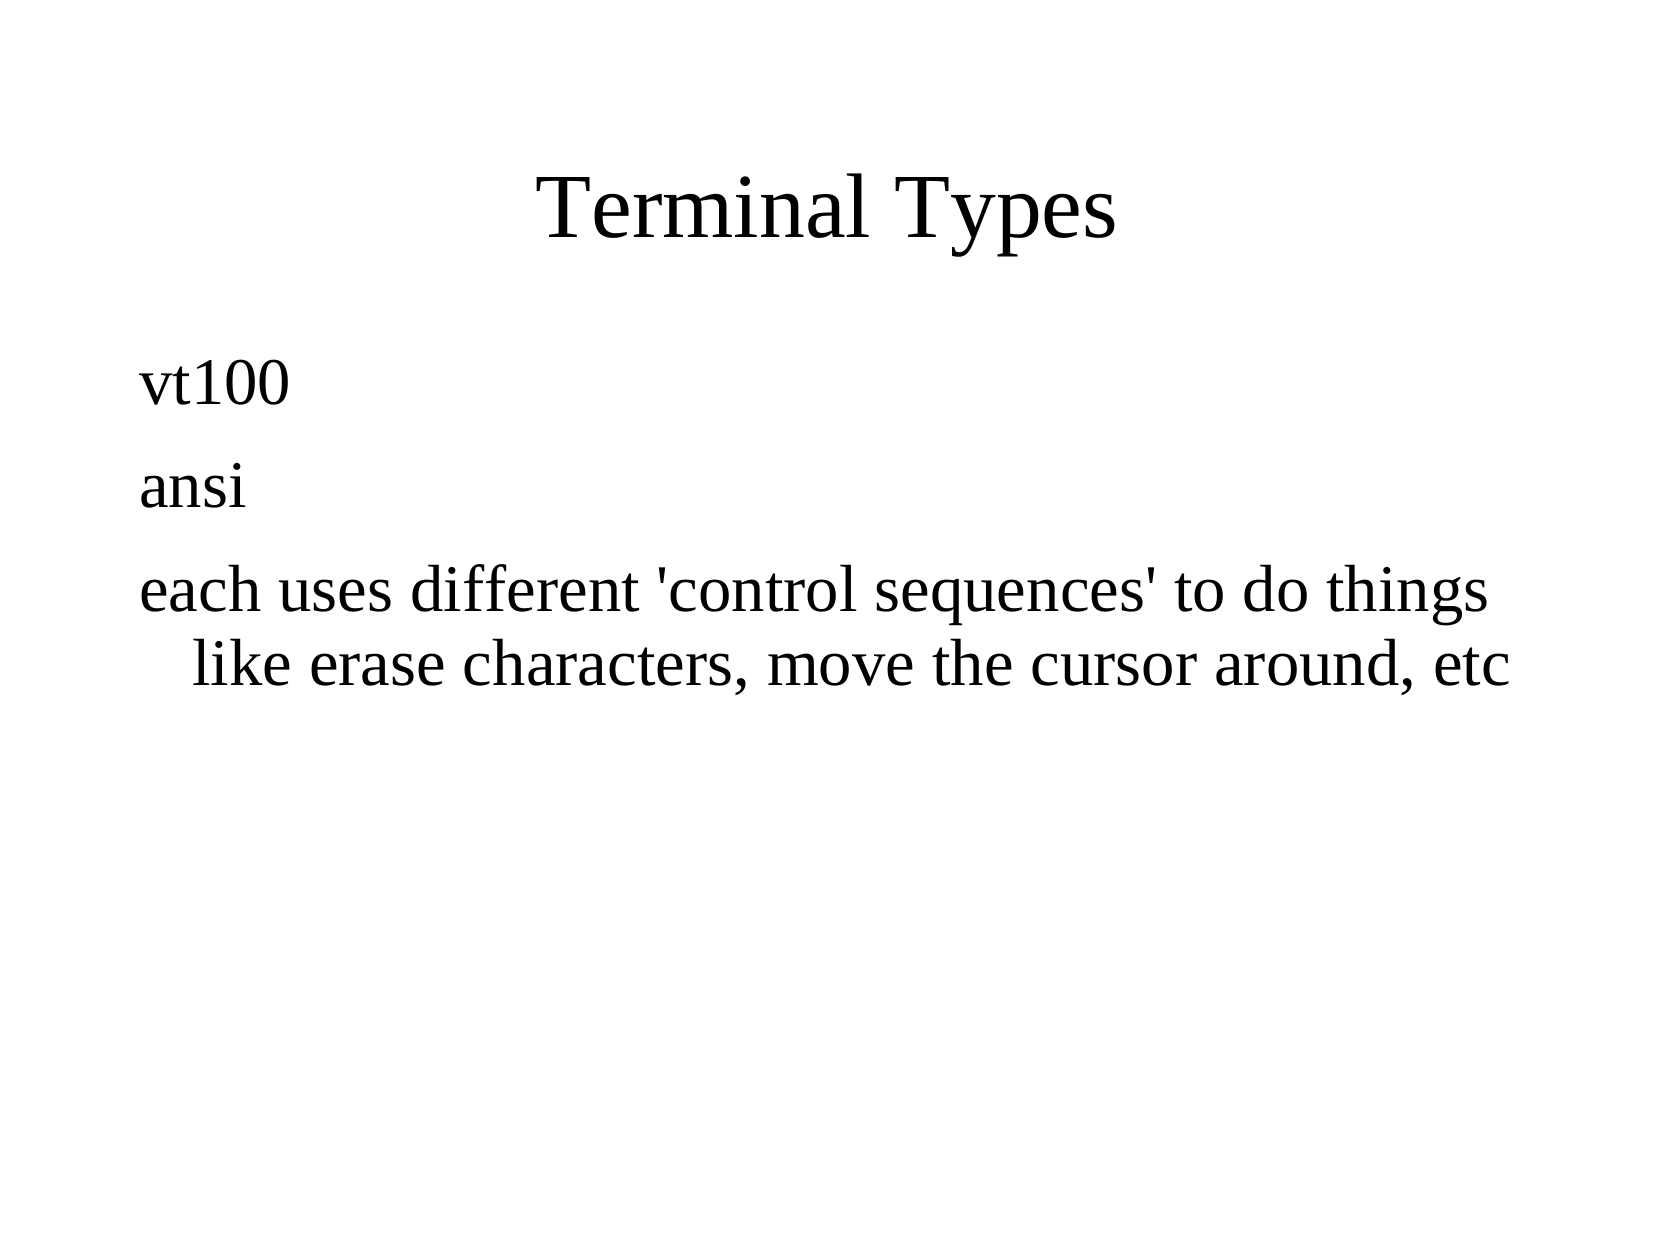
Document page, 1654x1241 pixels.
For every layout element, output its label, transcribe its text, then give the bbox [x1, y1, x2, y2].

title Terminal Types [121, 102, 1534, 311]
list vt100 ansi each uses different 'control sequences' to do things like erase characters, move the cursor around, etc [121, 344, 1534, 1127]
